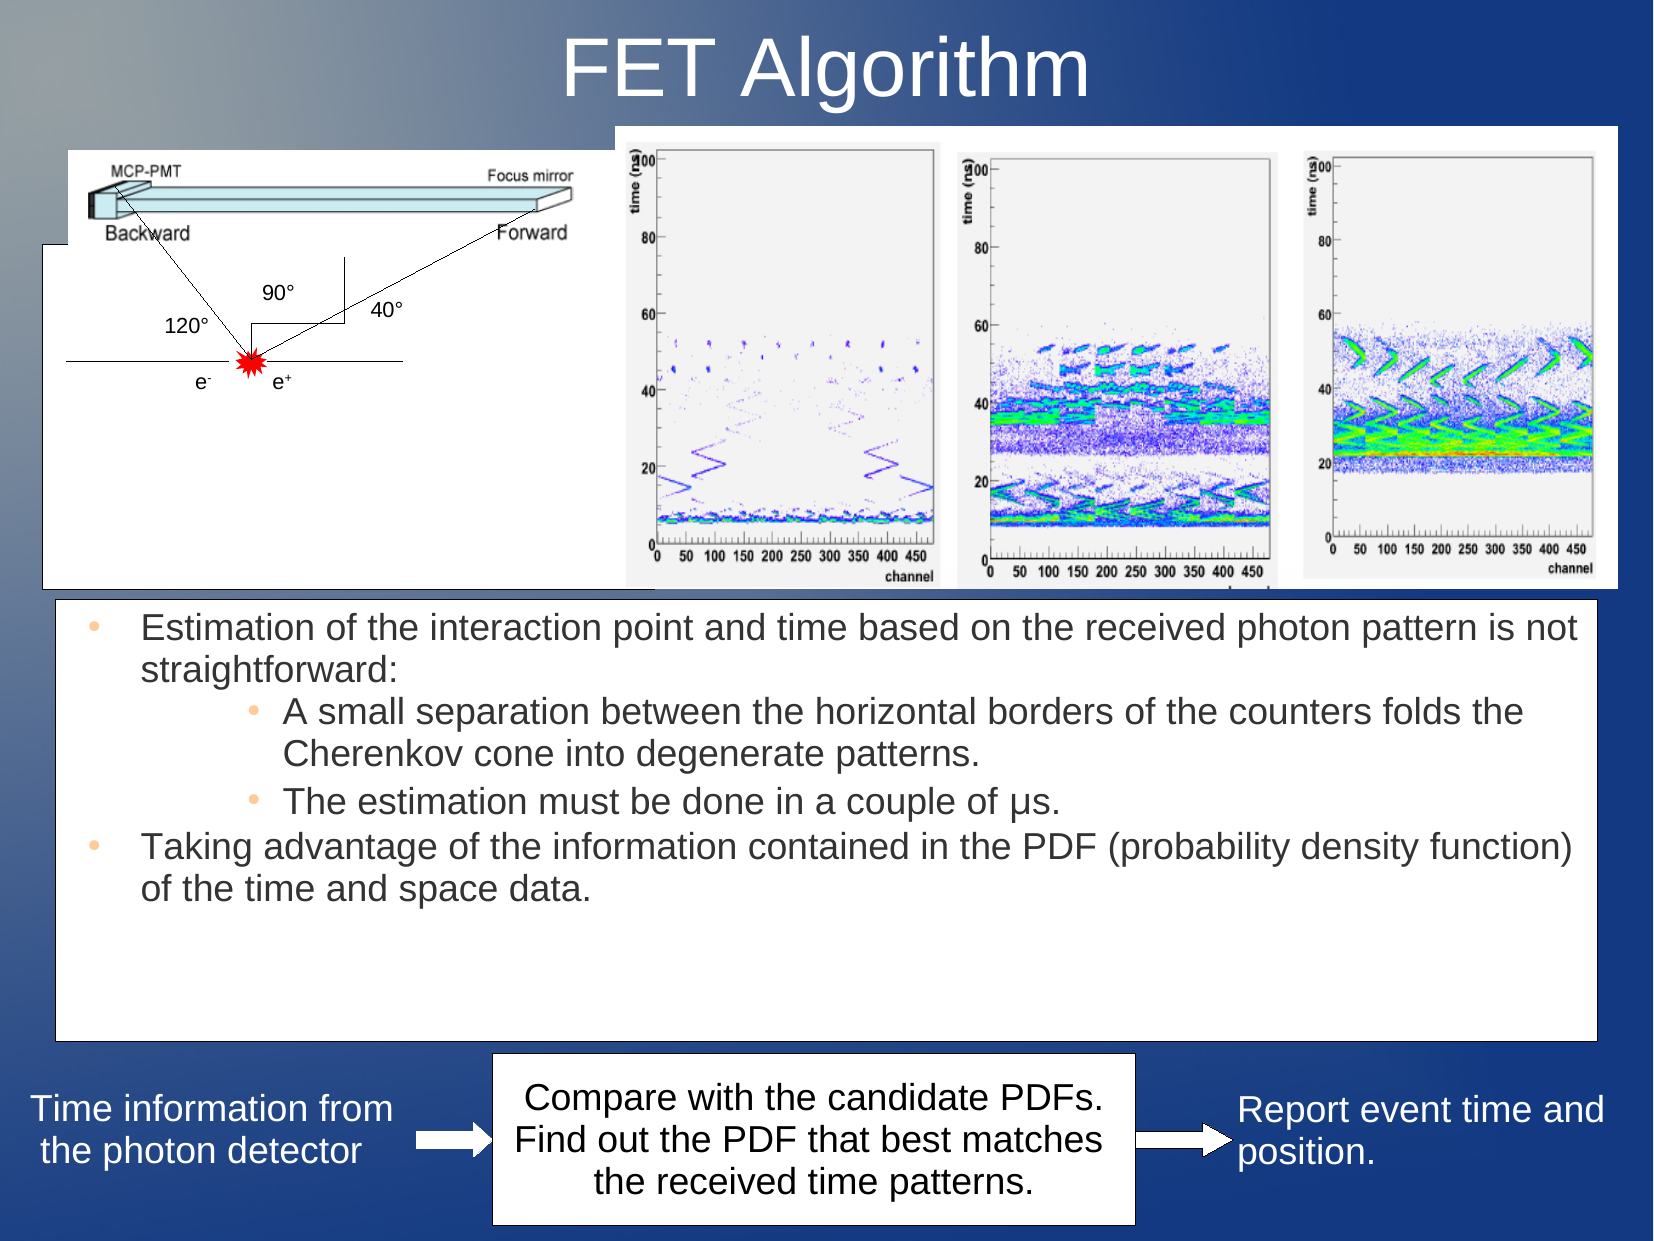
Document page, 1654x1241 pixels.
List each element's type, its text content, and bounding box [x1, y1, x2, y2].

text_box 90° [239, 271, 375, 313]
text_box Estimation of the interaction point and time based on the received photon pattern is not straightforward: A small separation between the horizontal borders of the counters folds the Cherenkov cone into degenerate patterns. The estimation must be done in a couple of μs. Taking advantage of the information contained in the PDF (probability density function) of the time and space data. [55, 599, 1598, 1042]
title FET Algorithm [82, 13, 1571, 123]
text_box Compare with the candidate PDFs. Find out the PDF that best matches the received time patterns. [492, 1053, 1136, 1226]
text_box [278, 313, 344, 323]
text_box e+ [250, 360, 328, 402]
picture [0, 0, 1654, 1241]
text_box 120° [141, 304, 278, 346]
text_box [1136, 1122, 1234, 1157]
text_box [42, 244, 655, 590]
text_box e- [172, 360, 250, 402]
text_box Report event time and position. [1222, 1081, 1646, 1197]
text_box 40° [348, 288, 484, 330]
text_box [424, 1122, 492, 1157]
text_box Time information from the photon detector [15, 1079, 424, 1209]
